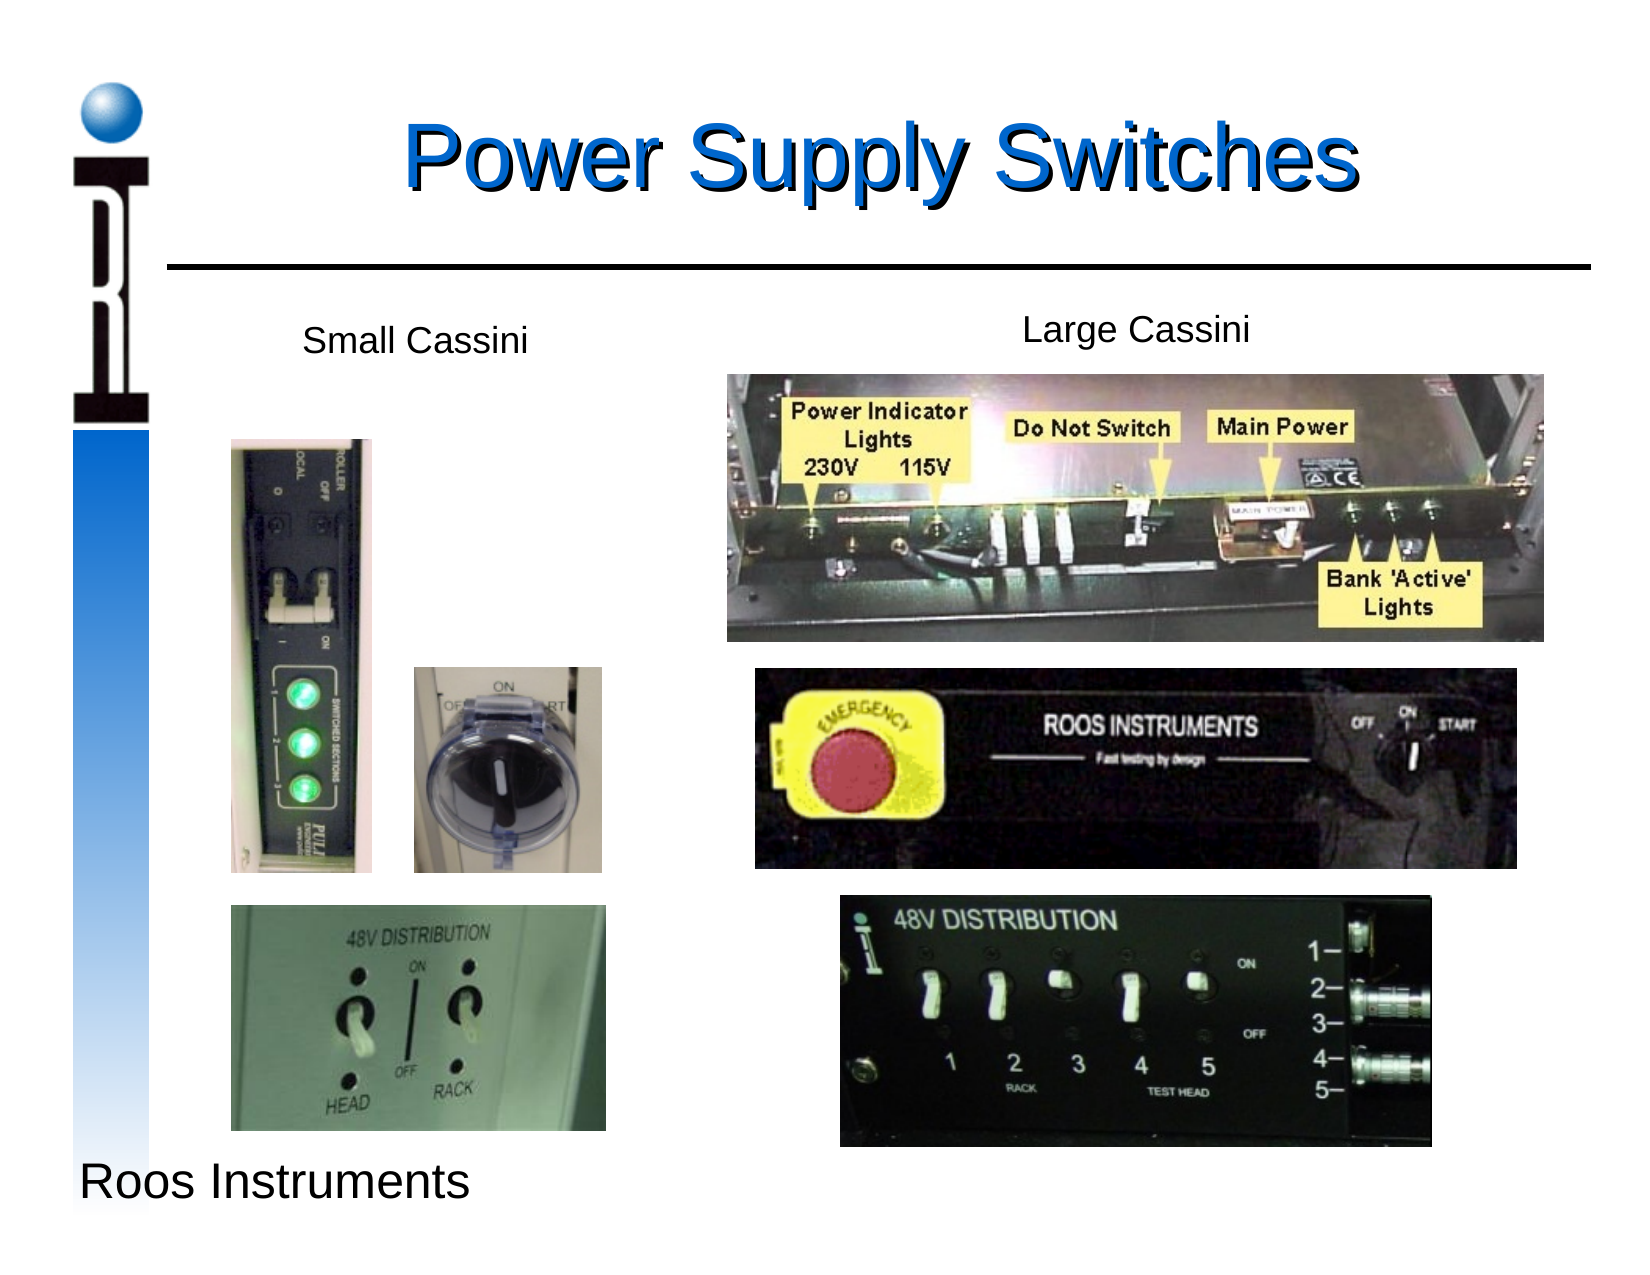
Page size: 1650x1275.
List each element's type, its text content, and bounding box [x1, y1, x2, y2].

picture [231, 905, 606, 1131]
picture [755, 668, 1517, 869]
picture [727, 374, 1544, 642]
title Power Supply Switches [171, 59, 1591, 253]
text_box Small Cassini [287, 312, 544, 370]
picture [414, 667, 602, 873]
picture [69, 78, 154, 430]
picture [231, 439, 372, 873]
picture [840, 895, 1432, 1147]
text_box Large Cassini [1007, 301, 1266, 359]
